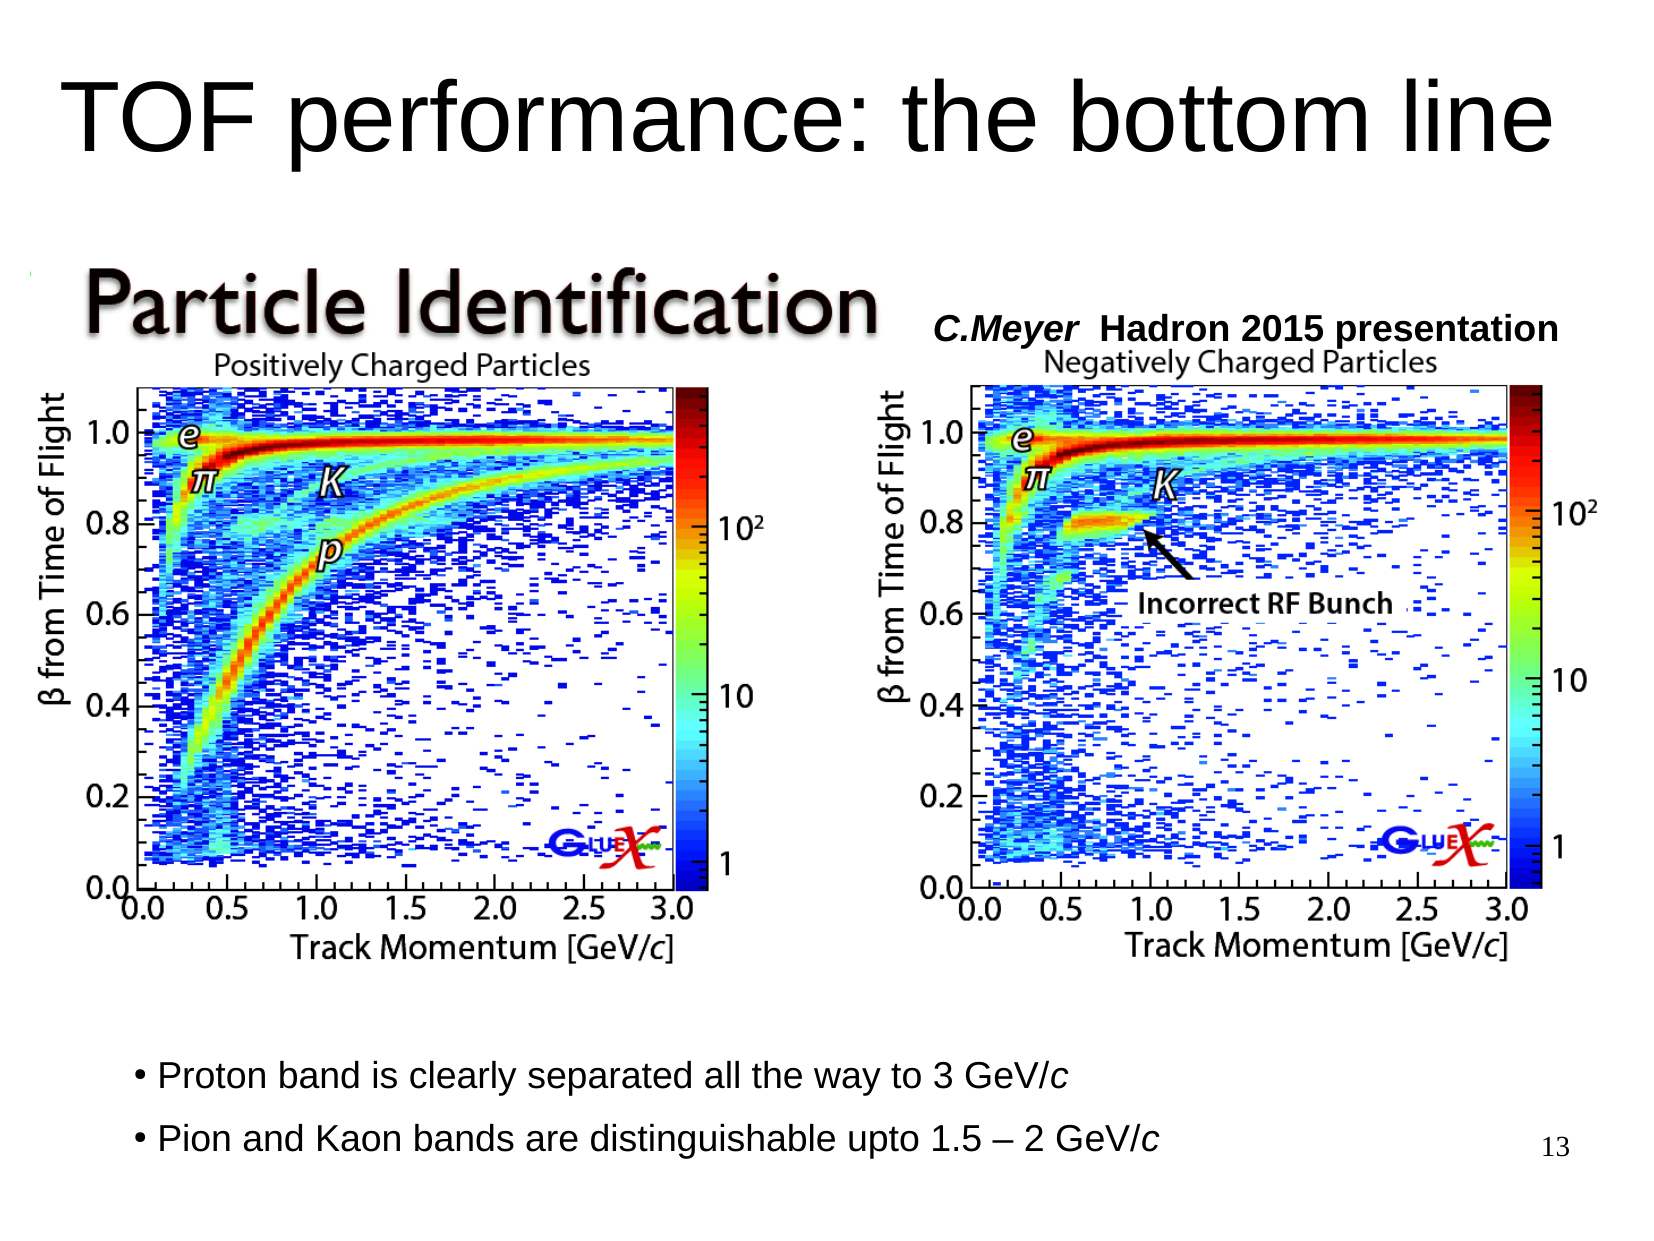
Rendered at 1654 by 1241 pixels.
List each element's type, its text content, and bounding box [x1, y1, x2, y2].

text_box TOF performance: the bottom line [45, 53, 1574, 184]
picture [30, 256, 1606, 976]
text_box C.Meyer Hadron 2015 presentation [918, 278, 1576, 346]
text_box Proton band is clearly separated all the way to 3 GeV/c Pion and Kaon bands are distinguishable upto 1.5 – 2 GeV/c [118, 1026, 1417, 1150]
